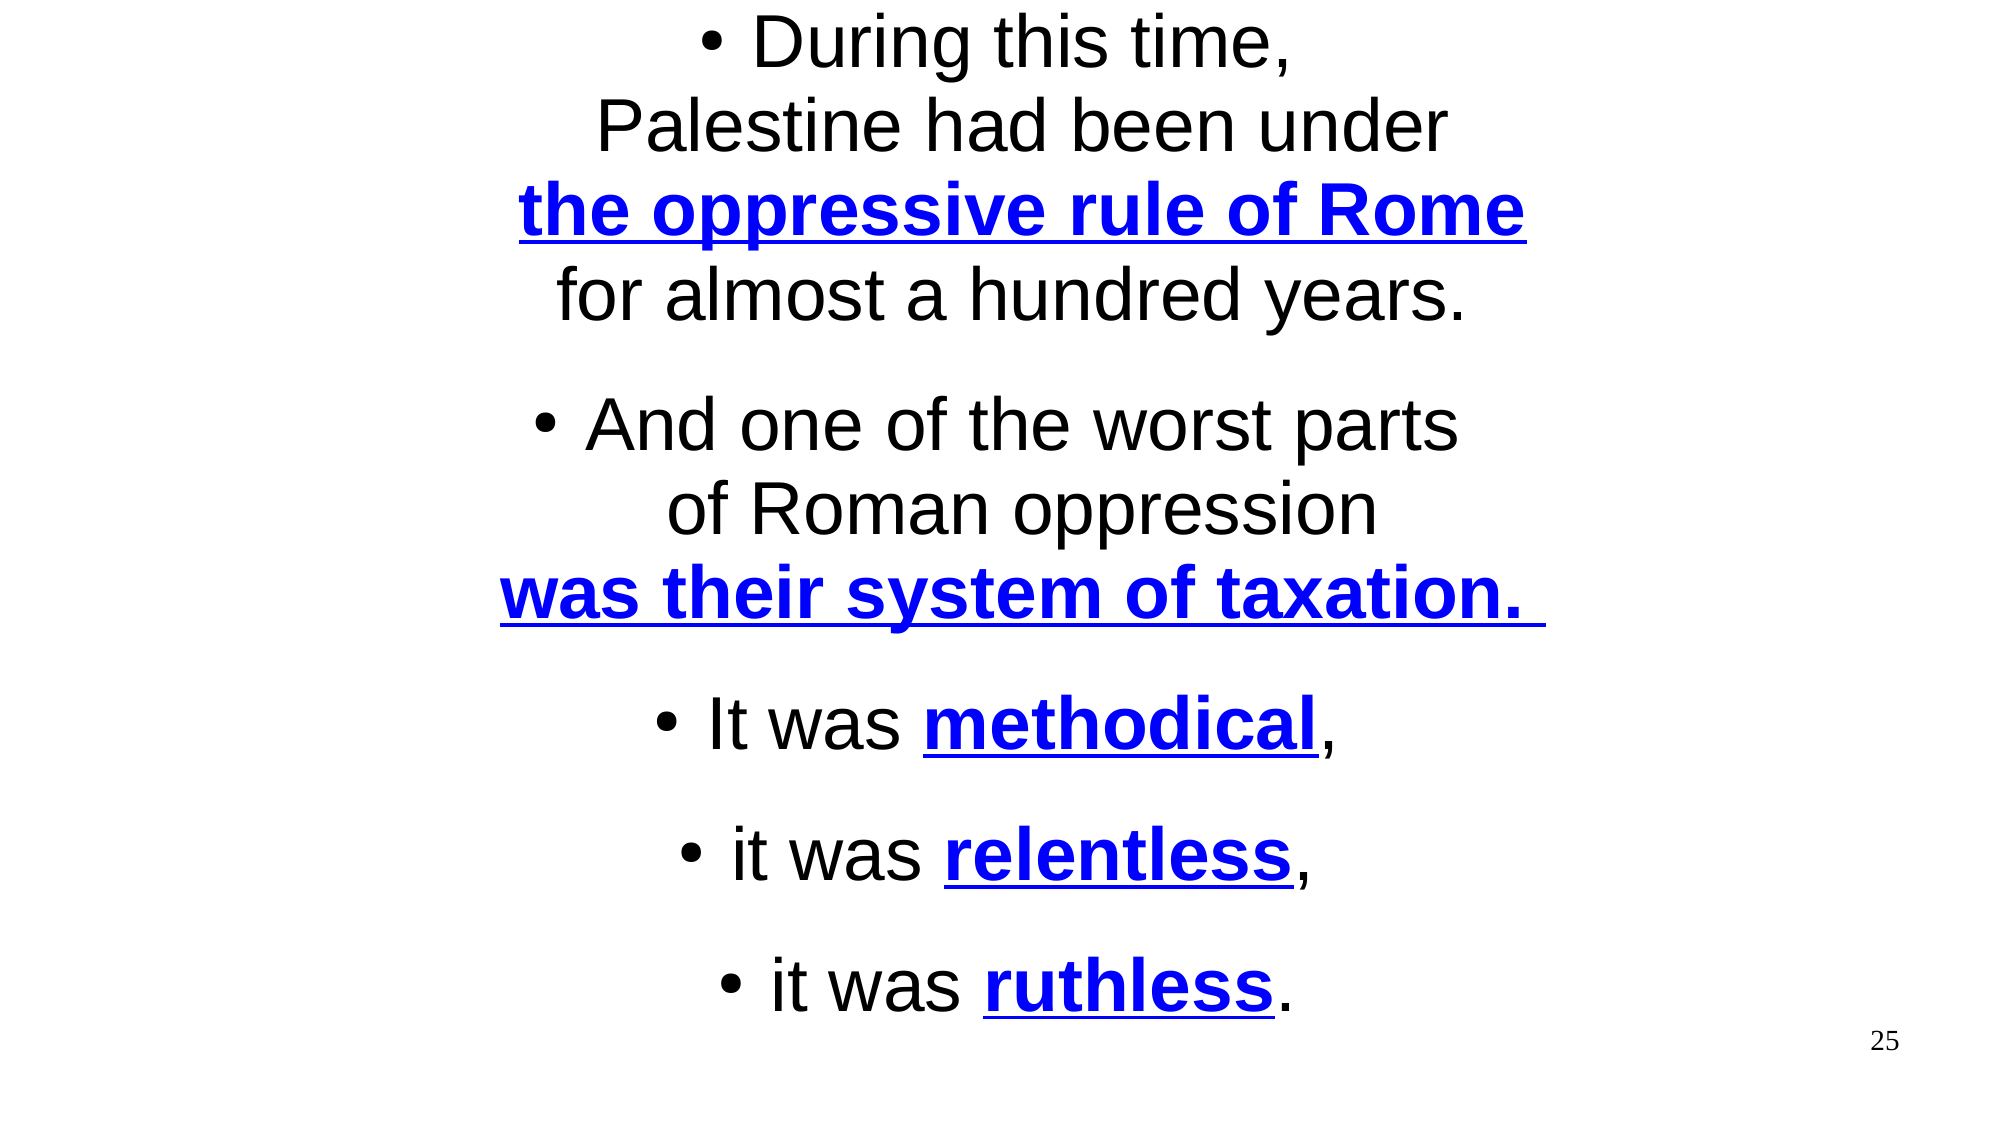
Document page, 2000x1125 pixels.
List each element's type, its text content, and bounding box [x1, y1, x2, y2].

list During this time, Palestine had been under the oppressive rule of Rome for almost a hundred years. And one of the worst parts of Roman oppression was their system of taxation. It was methodical, it was relentless, it was ruthless. [0, 0, 1996, 1123]
